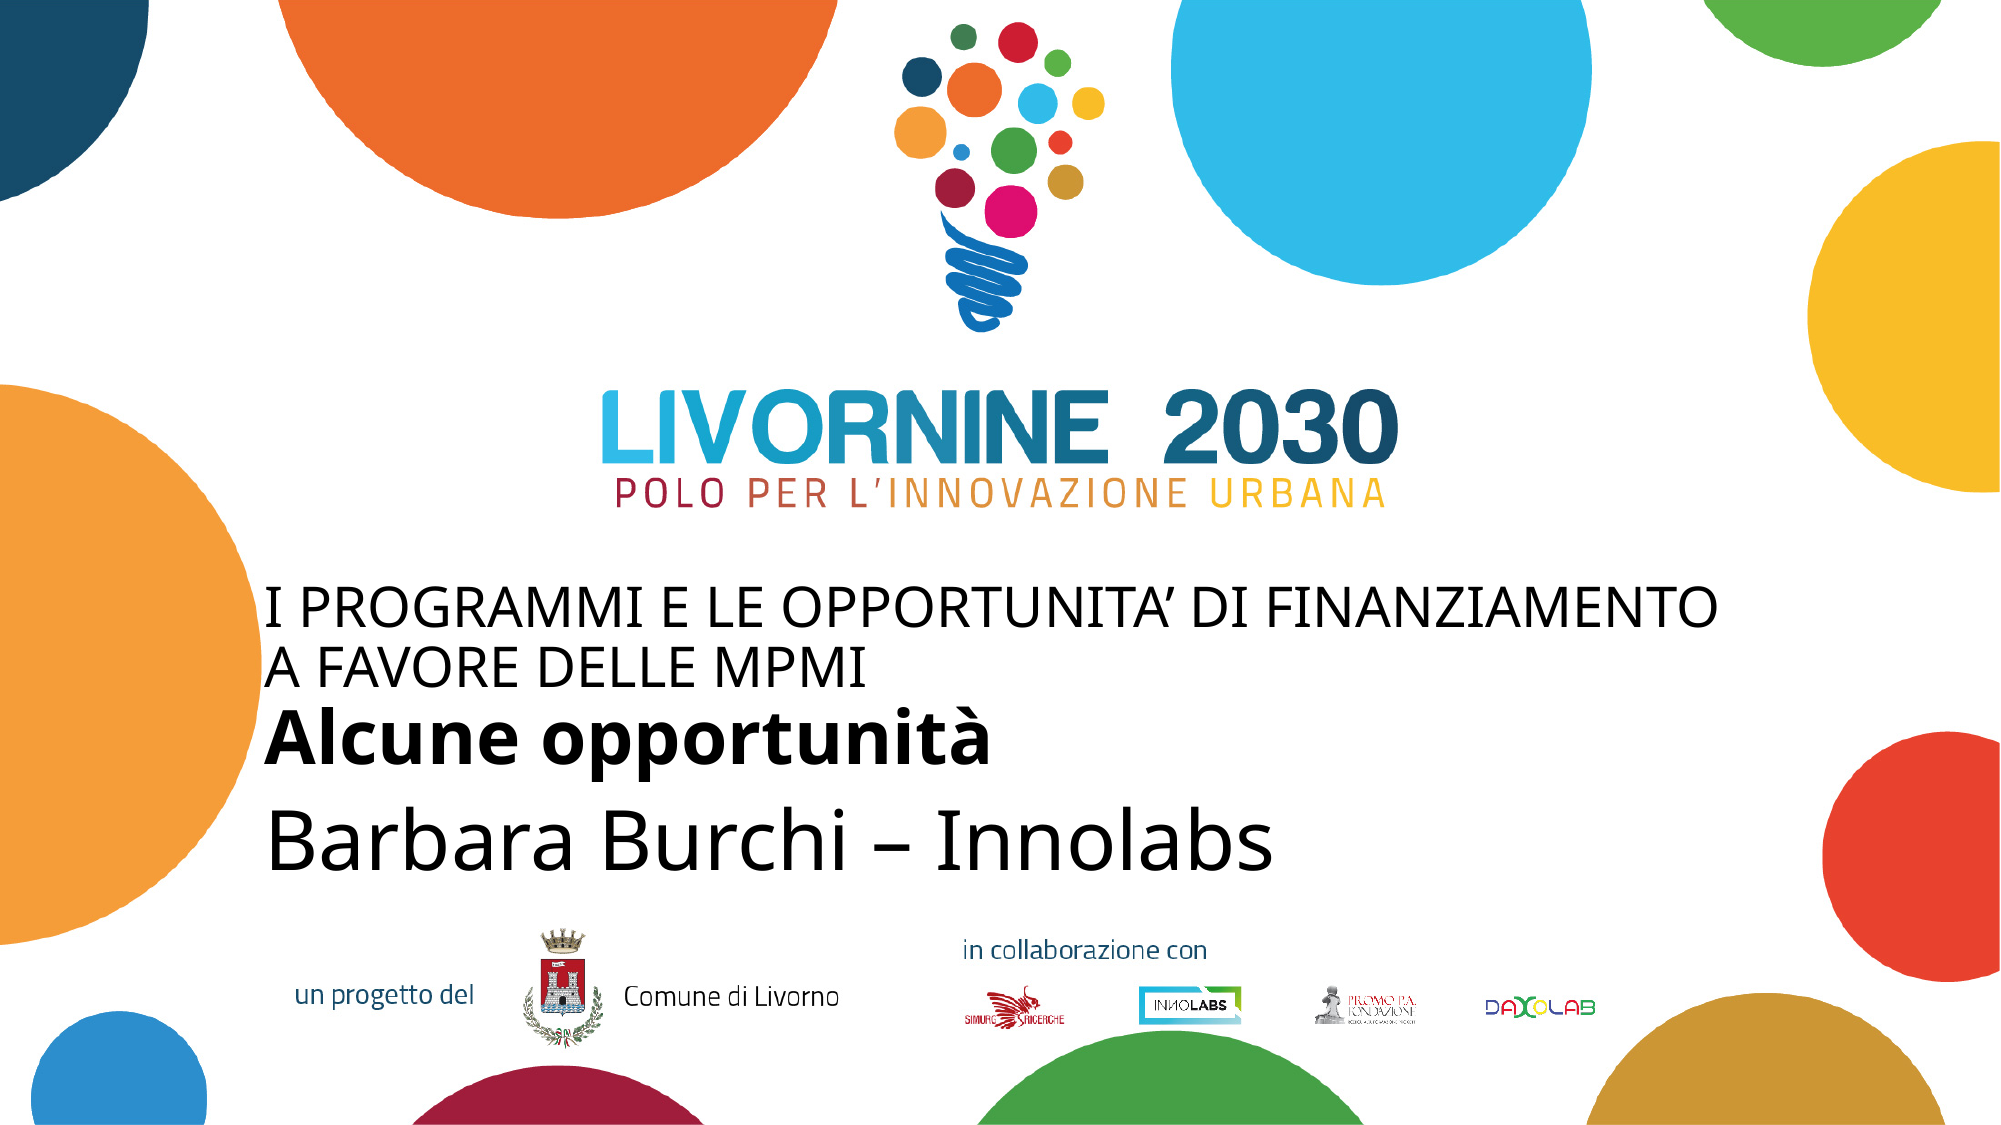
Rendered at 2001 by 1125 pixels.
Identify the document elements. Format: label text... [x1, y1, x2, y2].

title I PROGRAMMI E LE OPPORTUNITA’ DI FINANZIAMENTO A FAVORE DELLE MPMI Alcune opportunità [249, 543, 1750, 787]
picture [0, 0, 2000, 1125]
subtitle Barbara Burchi – Innolabs [249, 790, 1750, 915]
